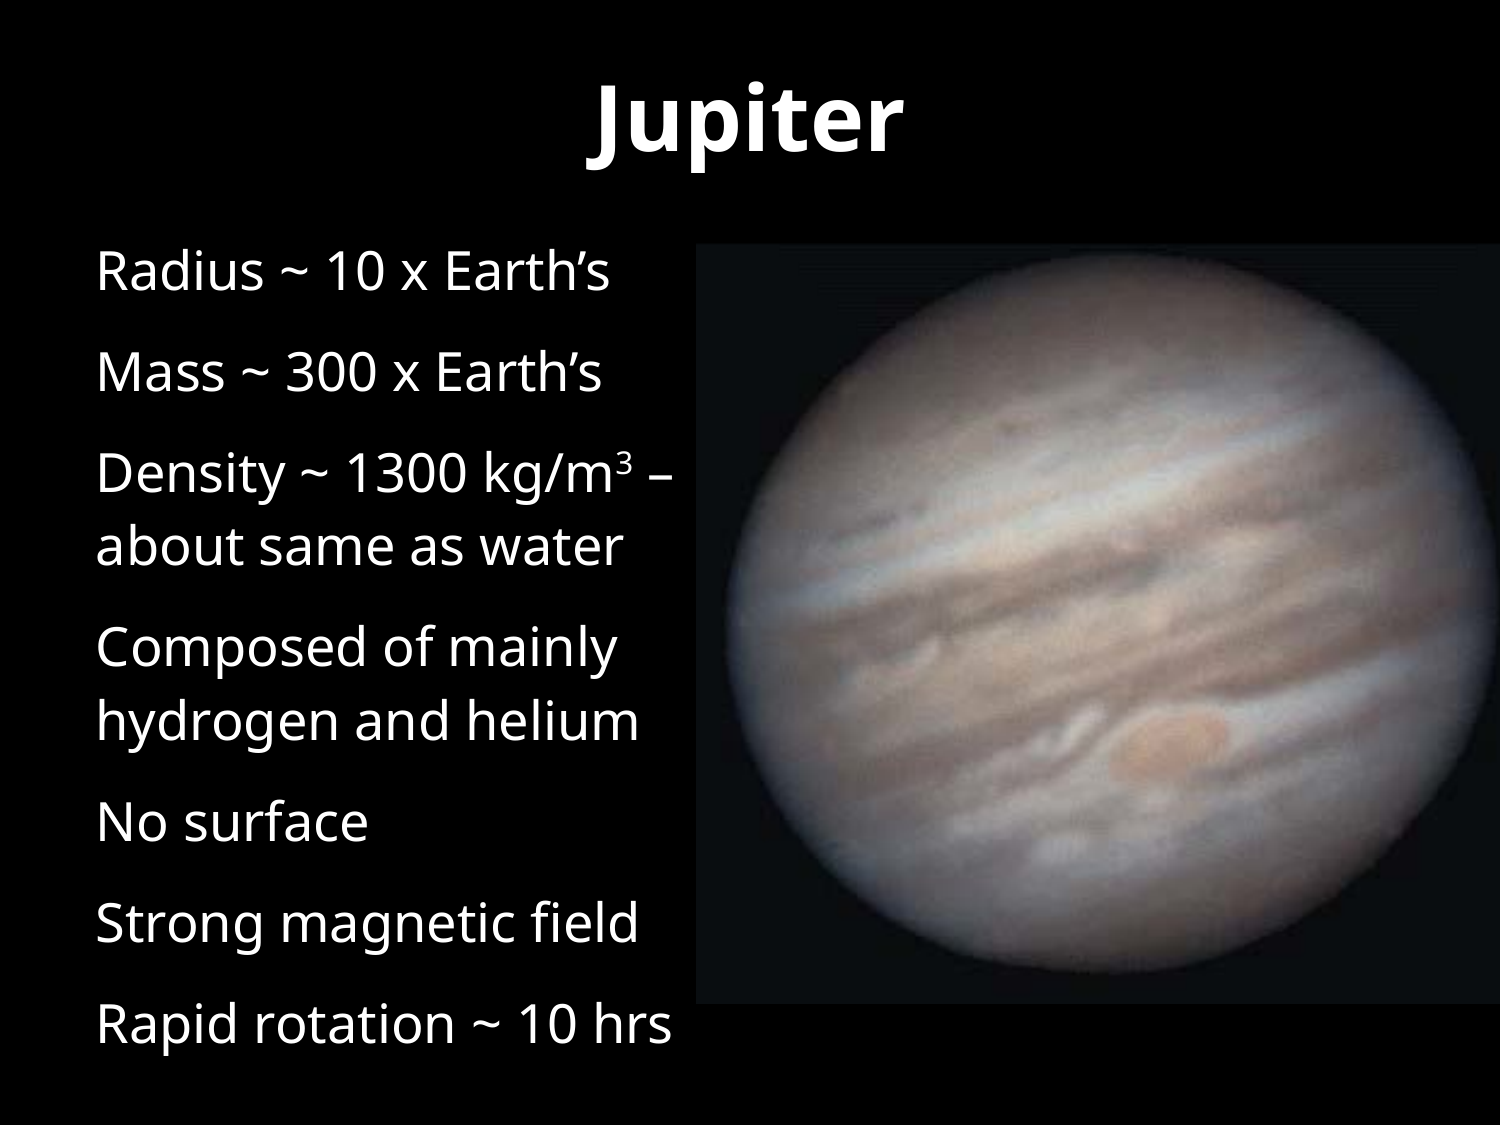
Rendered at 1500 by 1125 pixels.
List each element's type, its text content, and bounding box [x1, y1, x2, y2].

title Jupiter [30, 22, 1471, 210]
text_box [0, 0, 1500, 1125]
picture [696, 243, 1500, 1004]
list Radius ~ 10 x Earth’s Mass ~ 300 x Earth’s Density ~ 1300 kg/m3 –about same as water Composed of mainly hydrogen and helium No surface Strong magnetic field Rapid rotation ~ 10 hrs [30, 232, 681, 1125]
